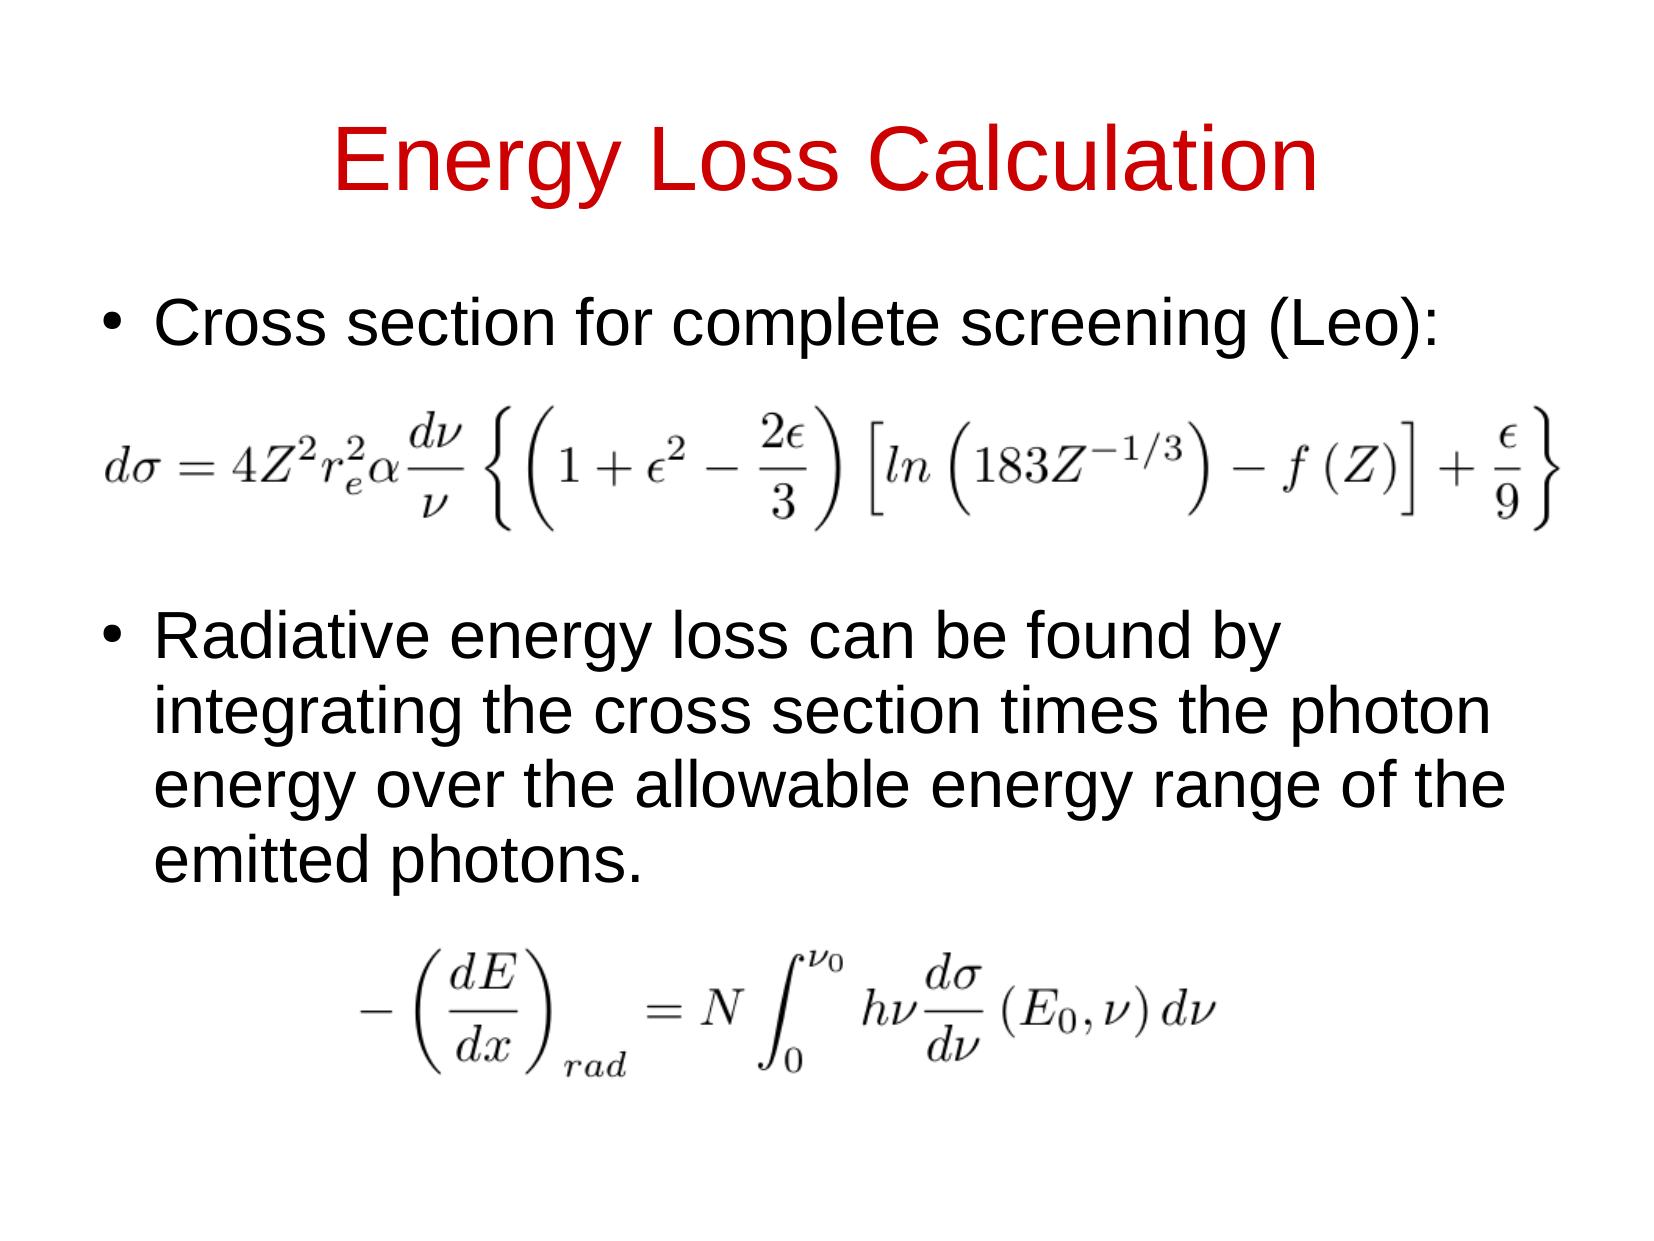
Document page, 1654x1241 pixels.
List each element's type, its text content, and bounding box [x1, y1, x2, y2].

list Cross section for complete screening (Leo): Radiative energy loss can be found by integrating the cross section times the photon energy over the allowable energy range of the emitted photons. [82, 285, 1571, 1216]
picture [358, 937, 1231, 1081]
picture [105, 402, 1565, 541]
title Energy Loss Calculation [82, 107, 1571, 211]
